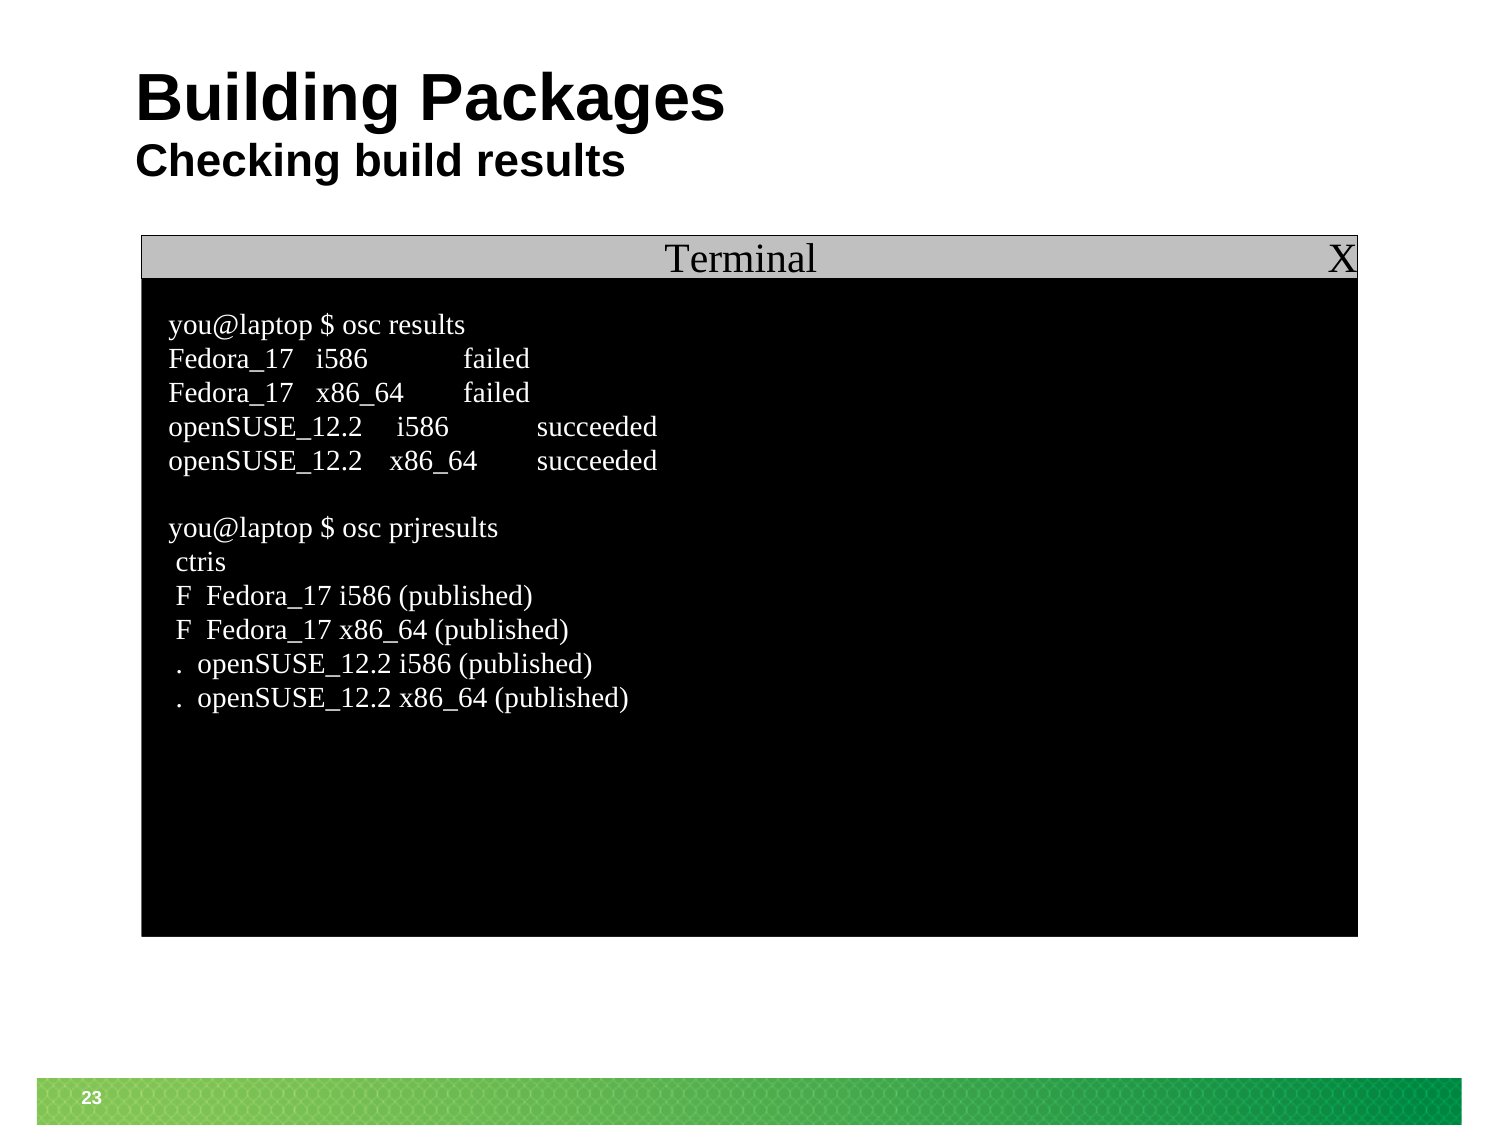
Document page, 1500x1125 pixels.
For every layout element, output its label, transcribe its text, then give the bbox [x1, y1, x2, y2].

picture [36, 1078, 1462, 1125]
text_box [141, 278, 1358, 937]
title Building Packages Checking build results [135, 41, 1372, 204]
text_box Terminal X [141, 235, 1358, 278]
text_box you@laptop $ osc results Fedora_17 i586 failed Fedora_17 x86_64 failed openSUSE_12.2 i586 succeeded openSUSE_12.2 x86_64 succeeded you@laptop $ osc prjresults ctris F Fedora_17 i586 (published) F Fedora_17 x86_64 (published) . openSUSE_12.2 i586 (published) . openSUSE_12.2 x86_64 (published) [168, 307, 1335, 919]
